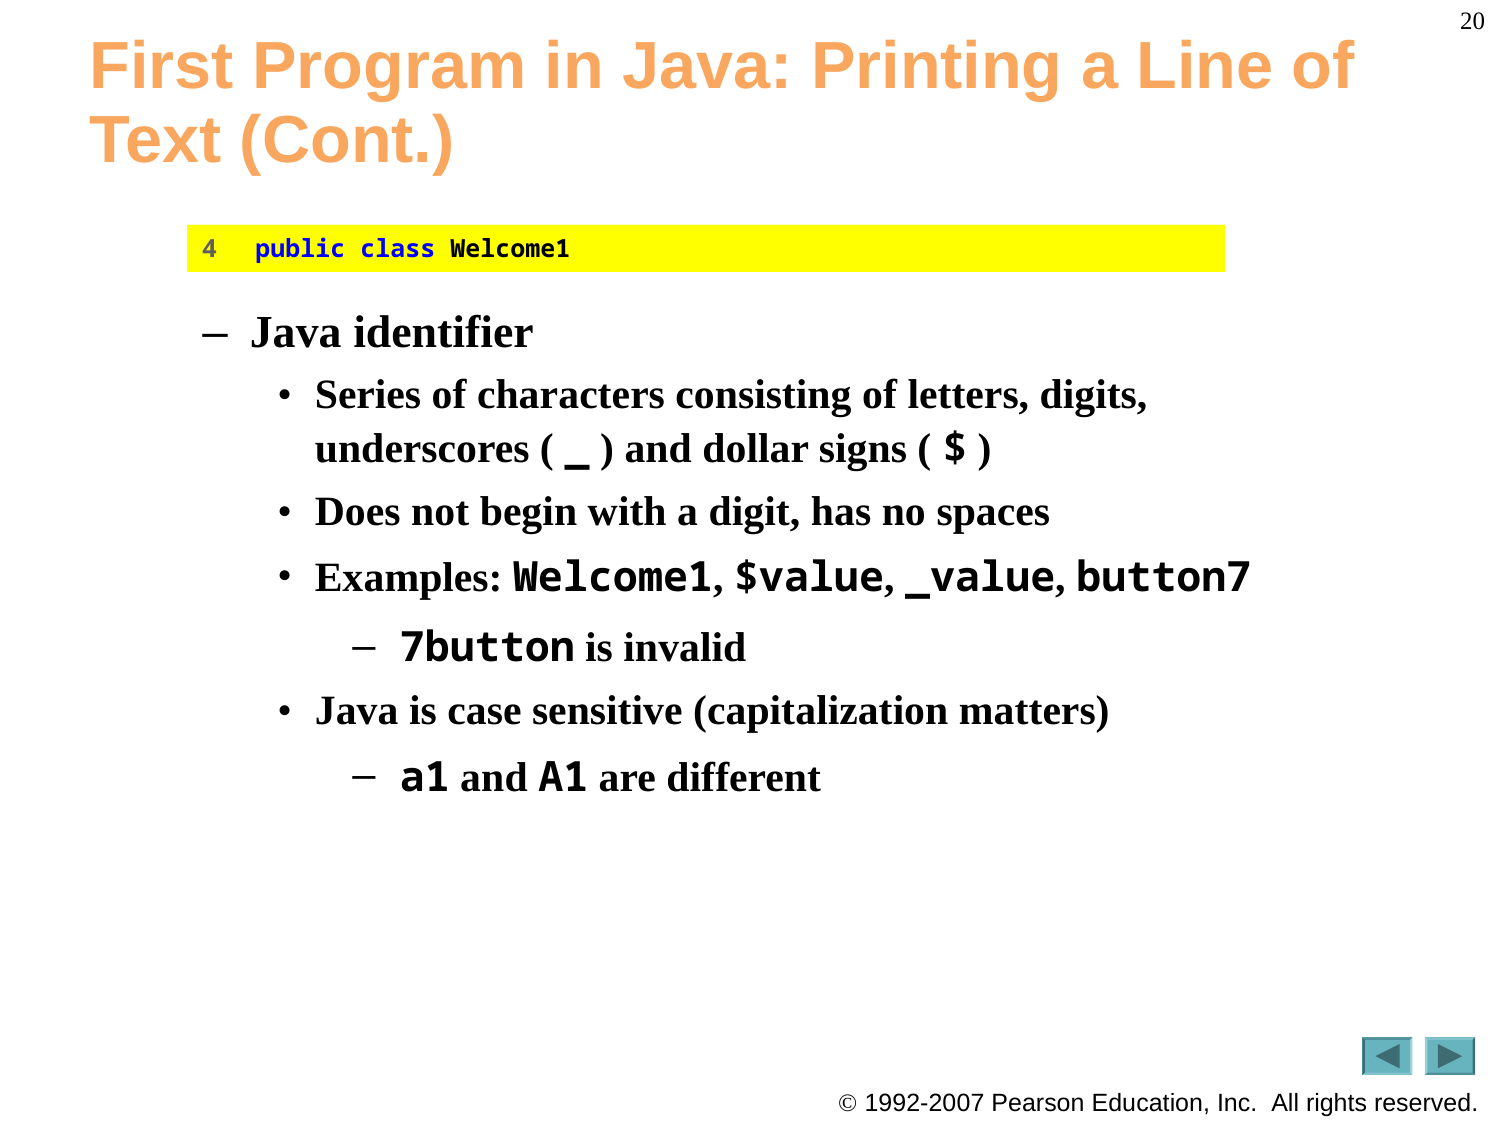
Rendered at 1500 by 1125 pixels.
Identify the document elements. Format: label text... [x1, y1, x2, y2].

title First Program in Java: Printing a Line of Text (Cont.) [75, 12, 1426, 201]
list Java identifier Series of characters consisting of letters, digits, underscores ( _ ) and dollar signs ( $ ) Does not begin with a digit, has no spaces Examples: Welcome1, $value, _value, button7 7button is invalid Java is case sensitive (capitalization matters) a1 and A1 are different [112, 220, 1425, 963]
text_box 4 public class Welcome1 [187, 224, 1225, 272]
